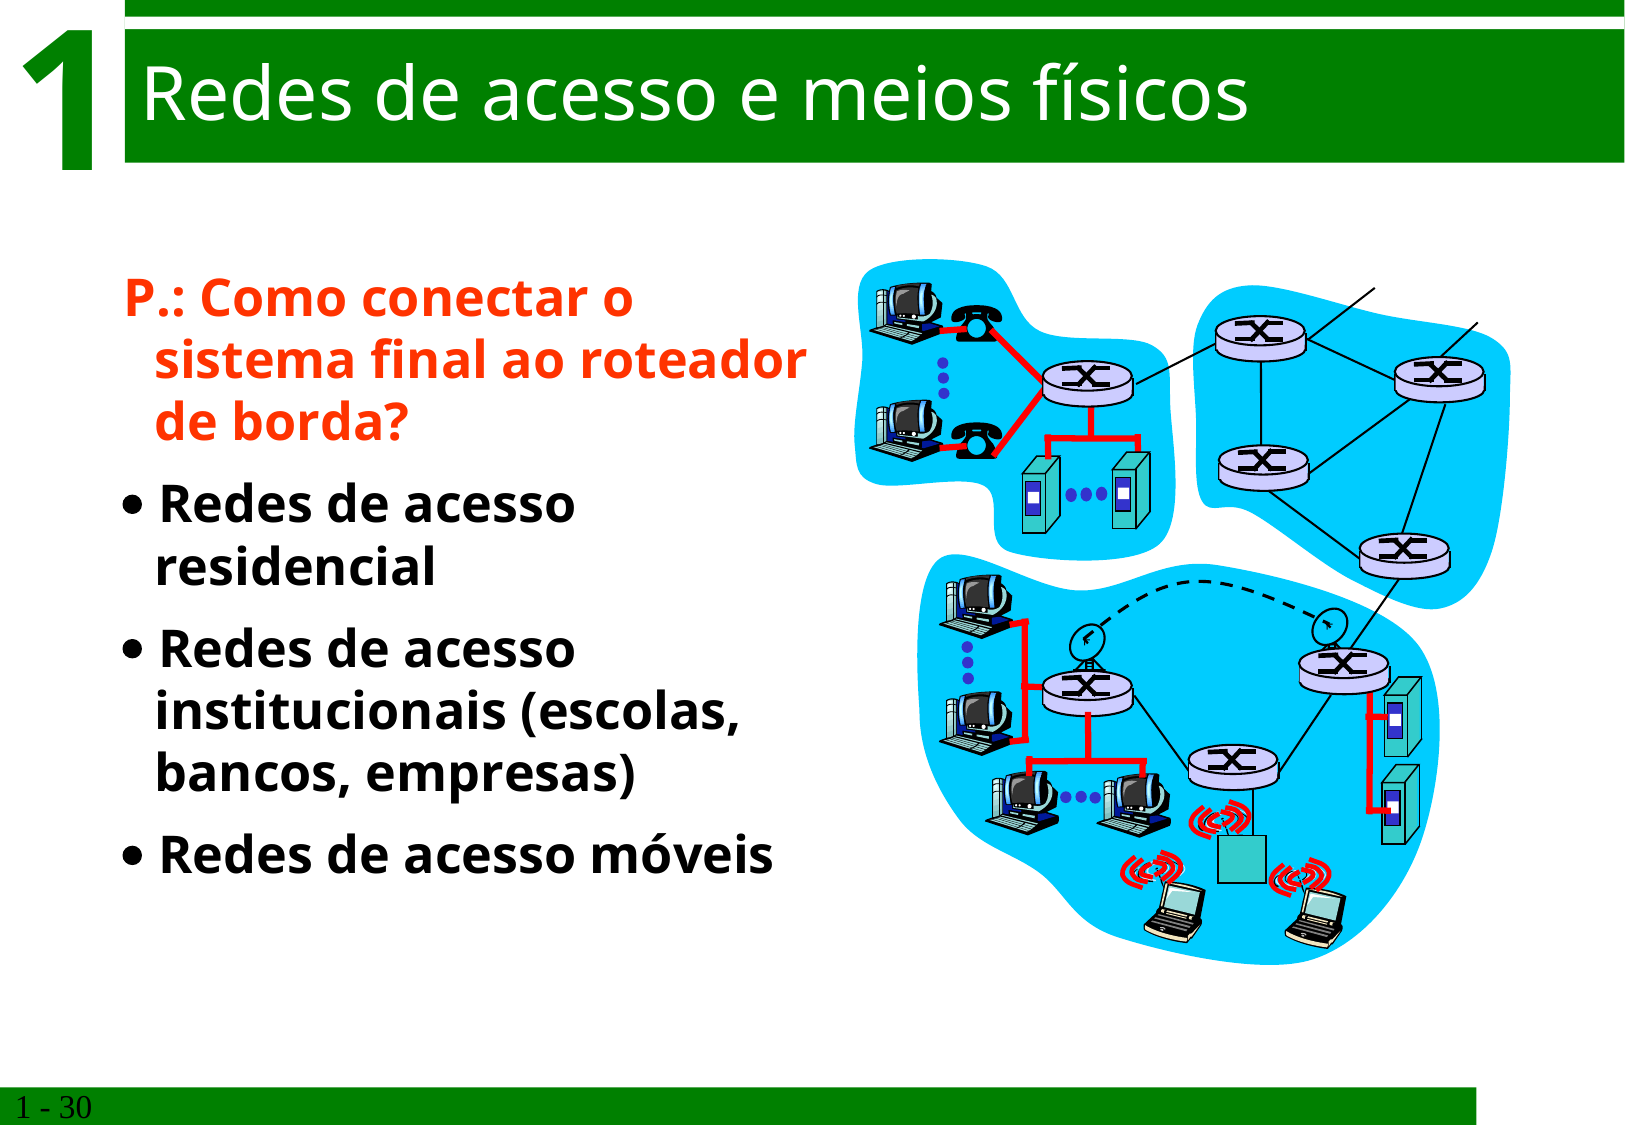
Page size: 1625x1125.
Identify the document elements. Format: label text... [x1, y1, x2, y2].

text_box [854, 259, 1176, 561]
list P.: Como conectar o sistema final ao roteador de borda?  Redes de acesso residencial  Redes de acesso institucionais (escolas, bancos, empresas)  Redes de acesso móveis [108, 256, 859, 929]
picture [1145, 883, 1204, 942]
text_box [917, 554, 1440, 965]
picture [1100, 775, 1170, 836]
picture [988, 772, 1058, 834]
picture [942, 693, 1012, 754]
text_box Redes de acesso e meios físicos [125, 37, 1625, 138]
picture [872, 284, 941, 343]
text_box [1193, 285, 1511, 610]
picture [942, 576, 1011, 637]
picture [872, 401, 941, 460]
picture [953, 424, 1001, 458]
picture [1286, 889, 1345, 947]
picture [1339, 944, 1347, 949]
picture [953, 306, 1001, 340]
